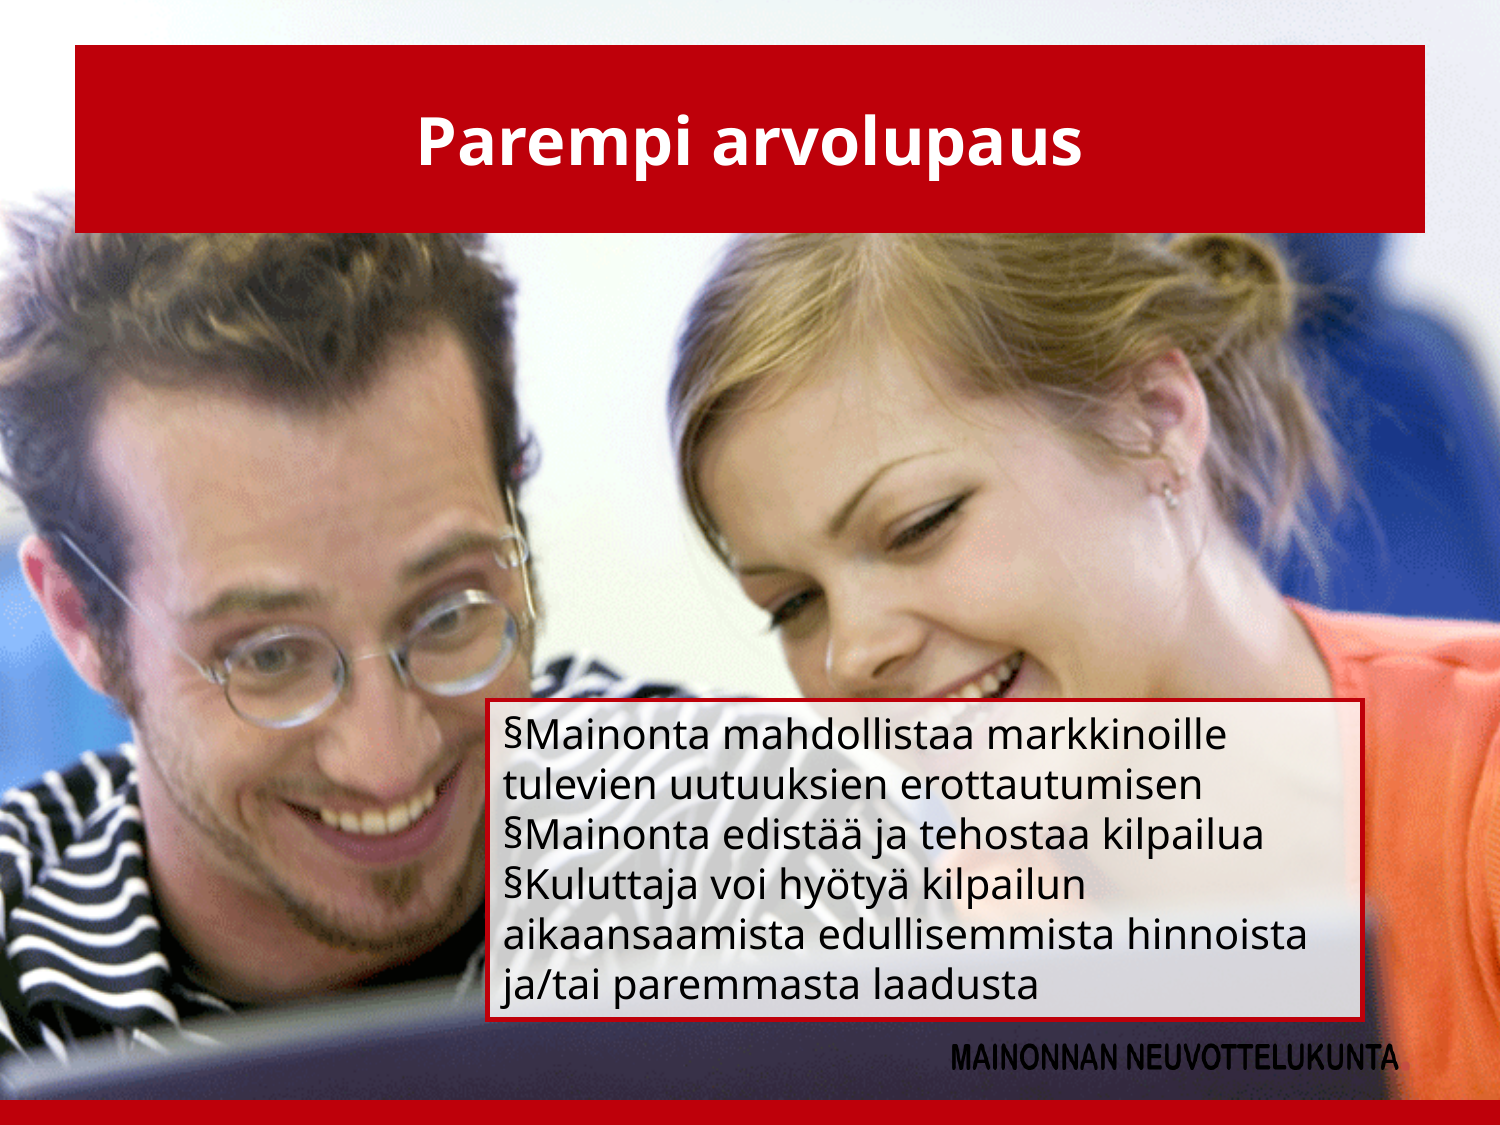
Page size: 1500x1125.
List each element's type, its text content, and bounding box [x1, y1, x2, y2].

text_box Parempi arvolupaus [75, 45, 1425, 233]
text_box Mainonta mahdollistaa markkinoille tulevien uutuuksien erottautumisen Mainonta edistää ja tehostaa kilpailua Kuluttaja voi hyötyä kilpailun aikaansaamista edullisemmista hinnoista ja/tai paremmasta laadusta [487, 699, 1363, 1020]
picture [0, 0, 1500, 1101]
